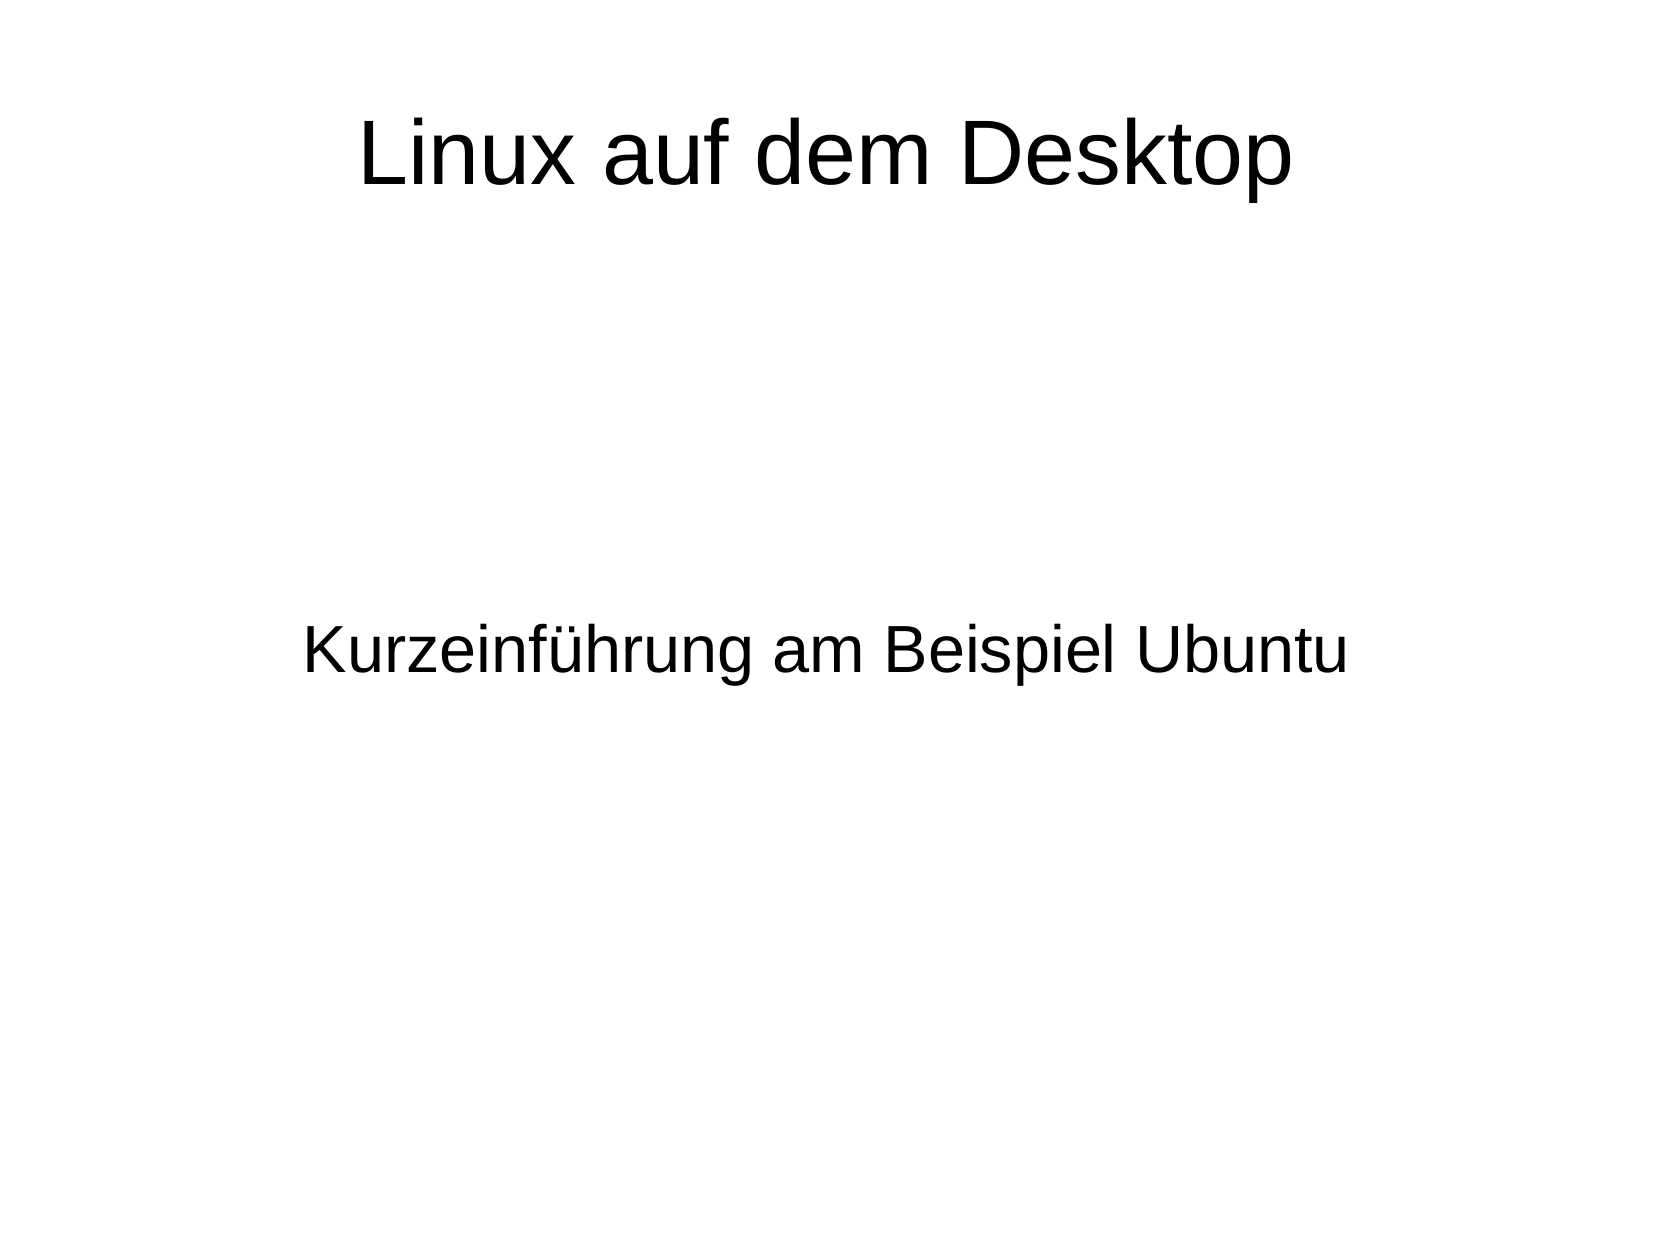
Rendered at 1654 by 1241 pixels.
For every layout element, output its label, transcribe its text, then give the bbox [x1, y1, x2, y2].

subtitle Kurzeinführung am Beispiel Ubuntu [82, 290, 1571, 1010]
title Linux auf dem Desktop [82, 49, 1571, 257]
